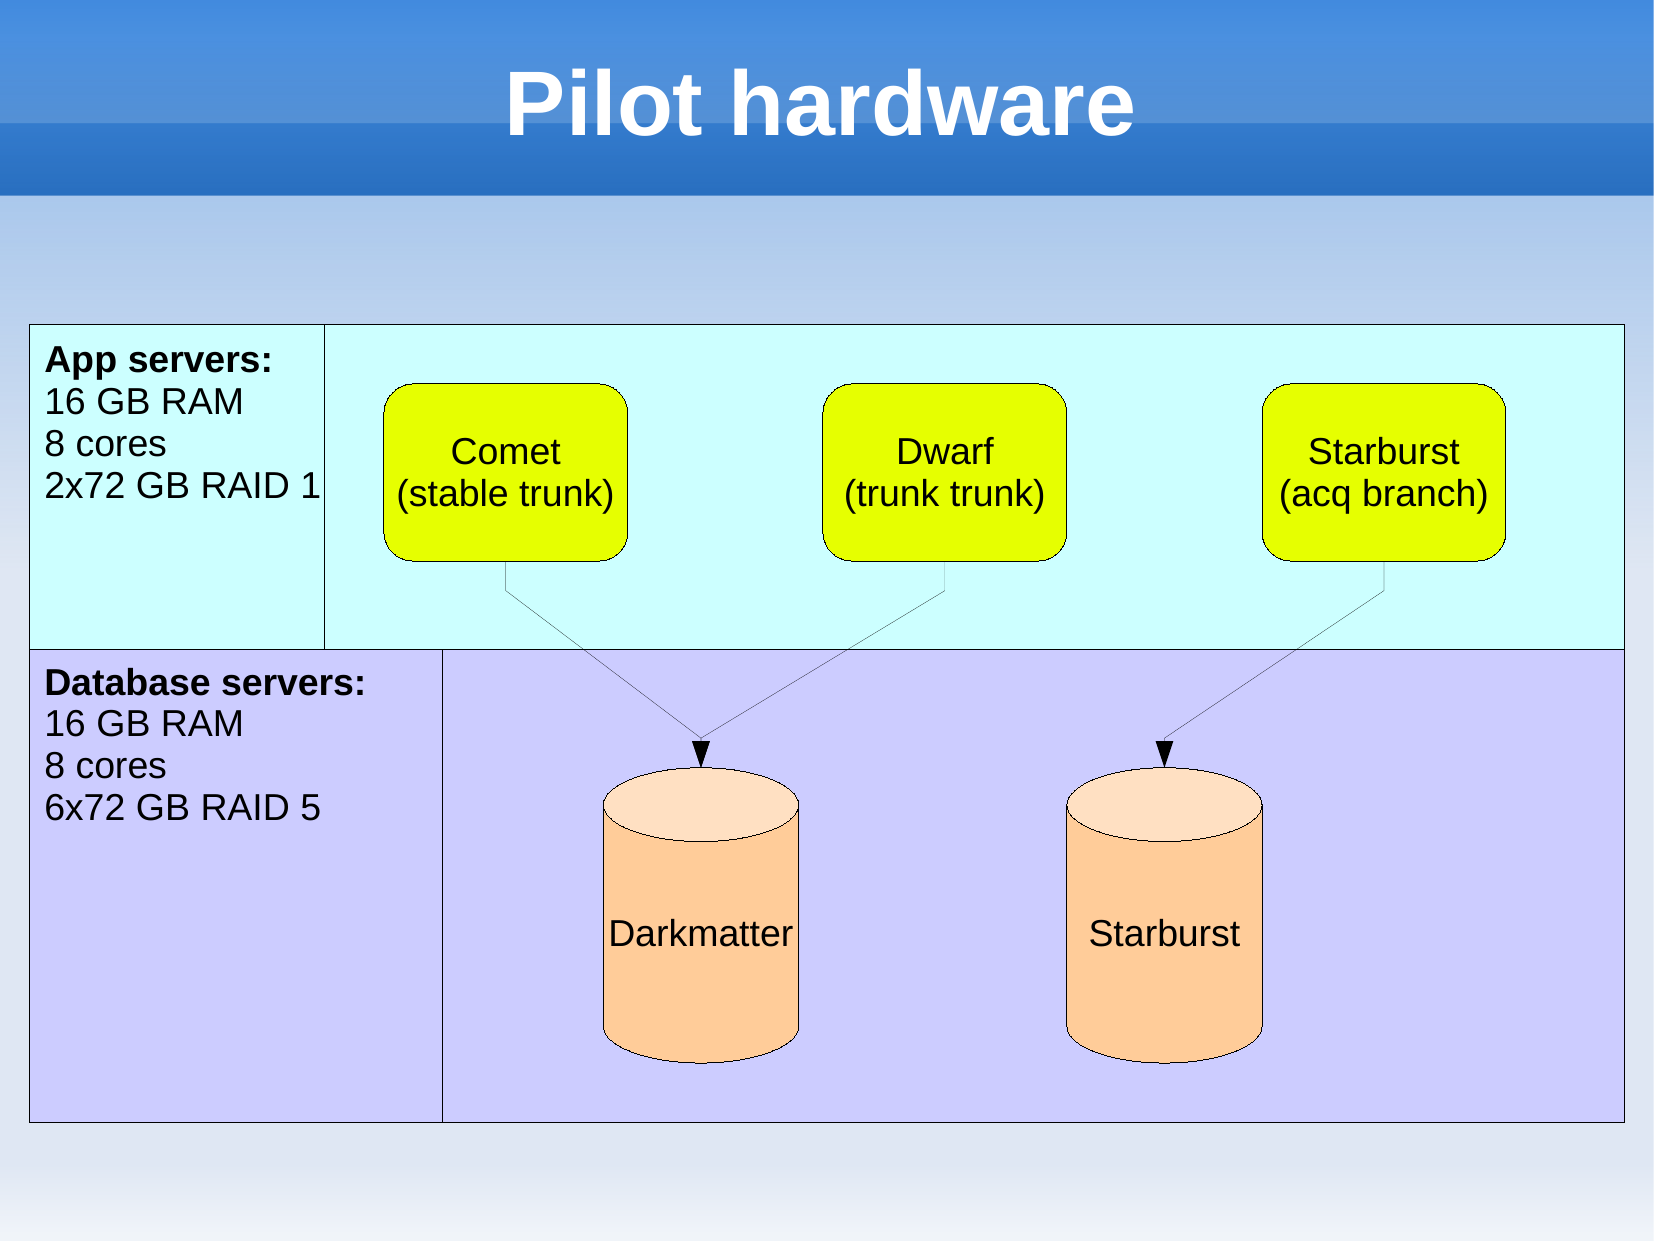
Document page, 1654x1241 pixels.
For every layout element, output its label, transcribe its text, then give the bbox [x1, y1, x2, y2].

text_box Comet (stable trunk) [383, 383, 628, 562]
text_box Starburst [1066, 806, 1263, 1064]
picture [0, 0, 1654, 1241]
text_box [29, 324, 1625, 1123]
text_box Starburst (acq branch) [1262, 383, 1506, 562]
text_box Database servers: 16 GB RAM 8 cores 6x72 GB RAID 5 [29, 653, 382, 857]
text_box Dwarf (trunk trunk) [822, 383, 1067, 562]
text_box Darkmatter [603, 809, 799, 1064]
title Pilot hardware [76, 0, 1565, 208]
text_box [29, 324, 324, 330]
text_box App servers: 16 GB RAM 8 cores 2x72 GB RAID 1 [29, 330, 336, 534]
